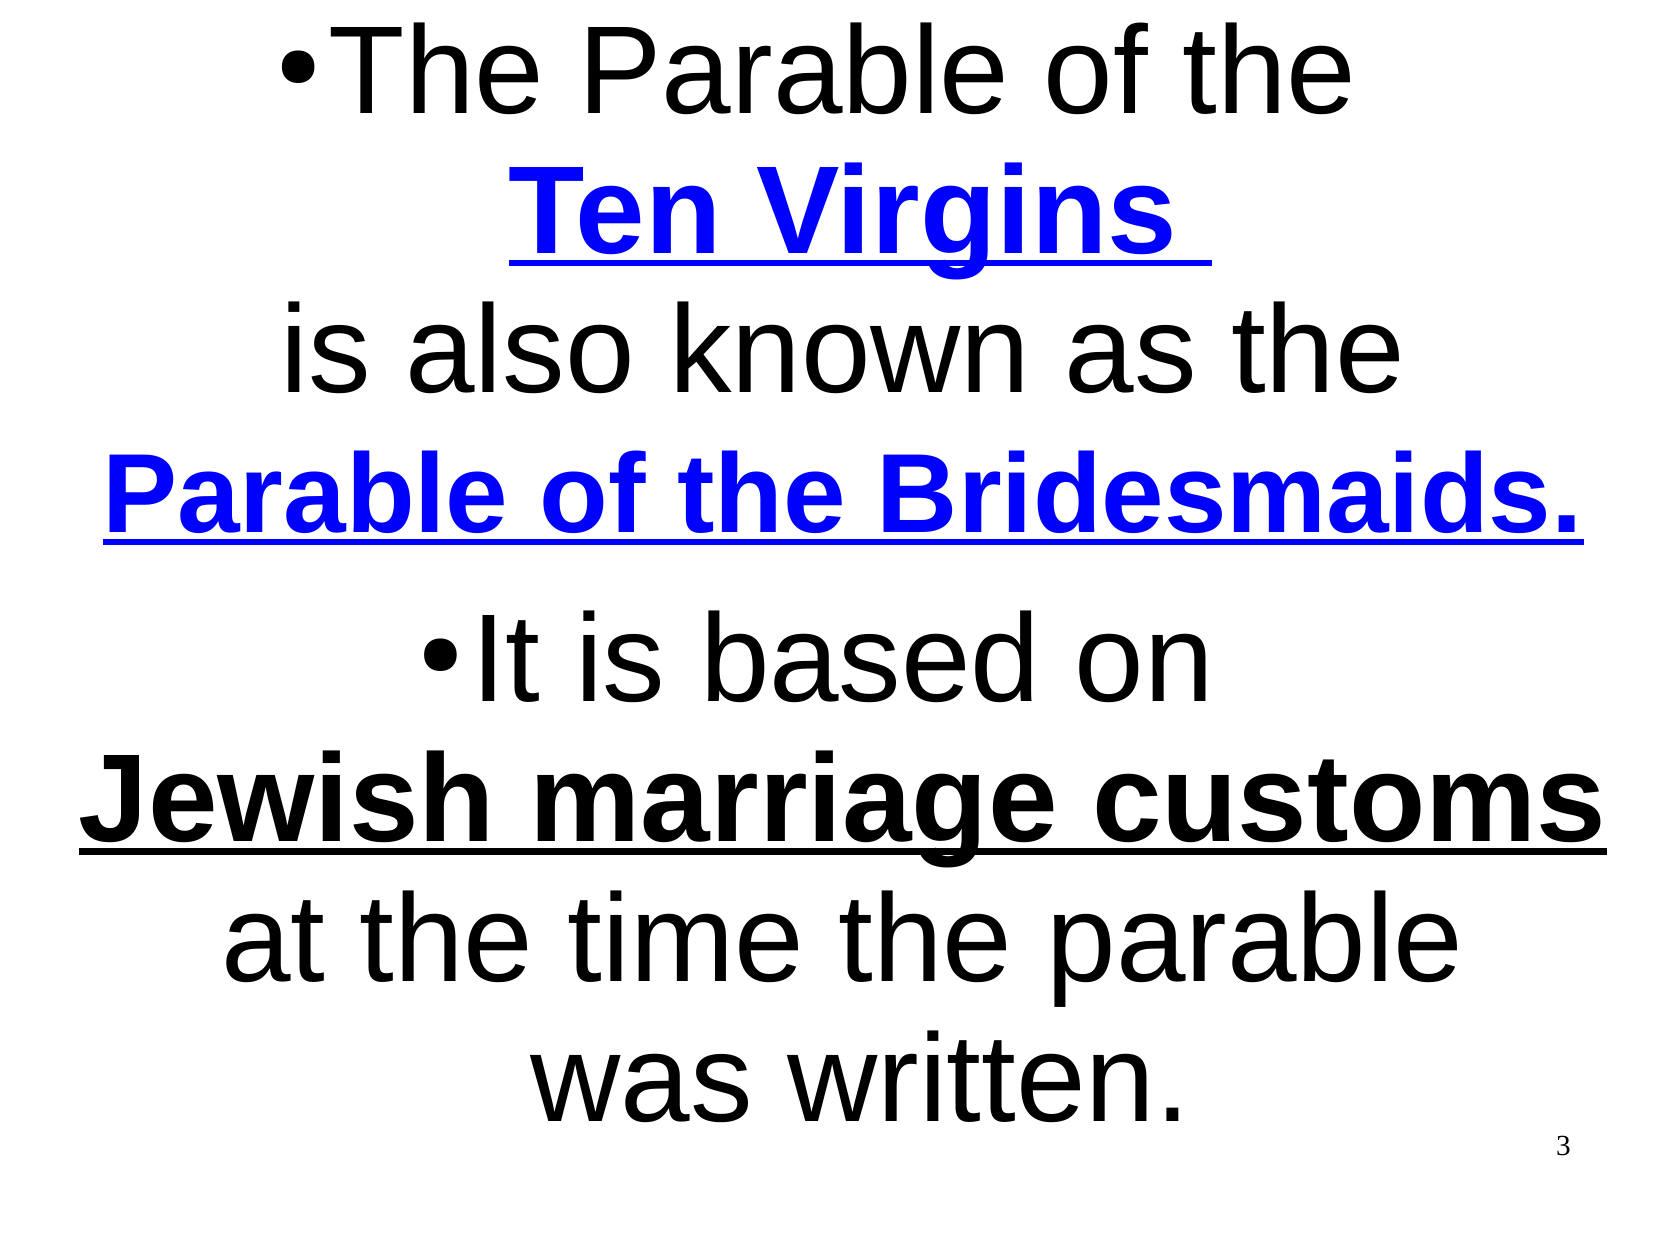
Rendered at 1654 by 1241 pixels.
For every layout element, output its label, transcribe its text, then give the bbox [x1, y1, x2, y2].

list The Parable of the Ten Virgins is also known as the Parable of the Bridesmaids. It is based on Jewish marriage customs at the time the parable was written. [0, 0, 1651, 1238]
